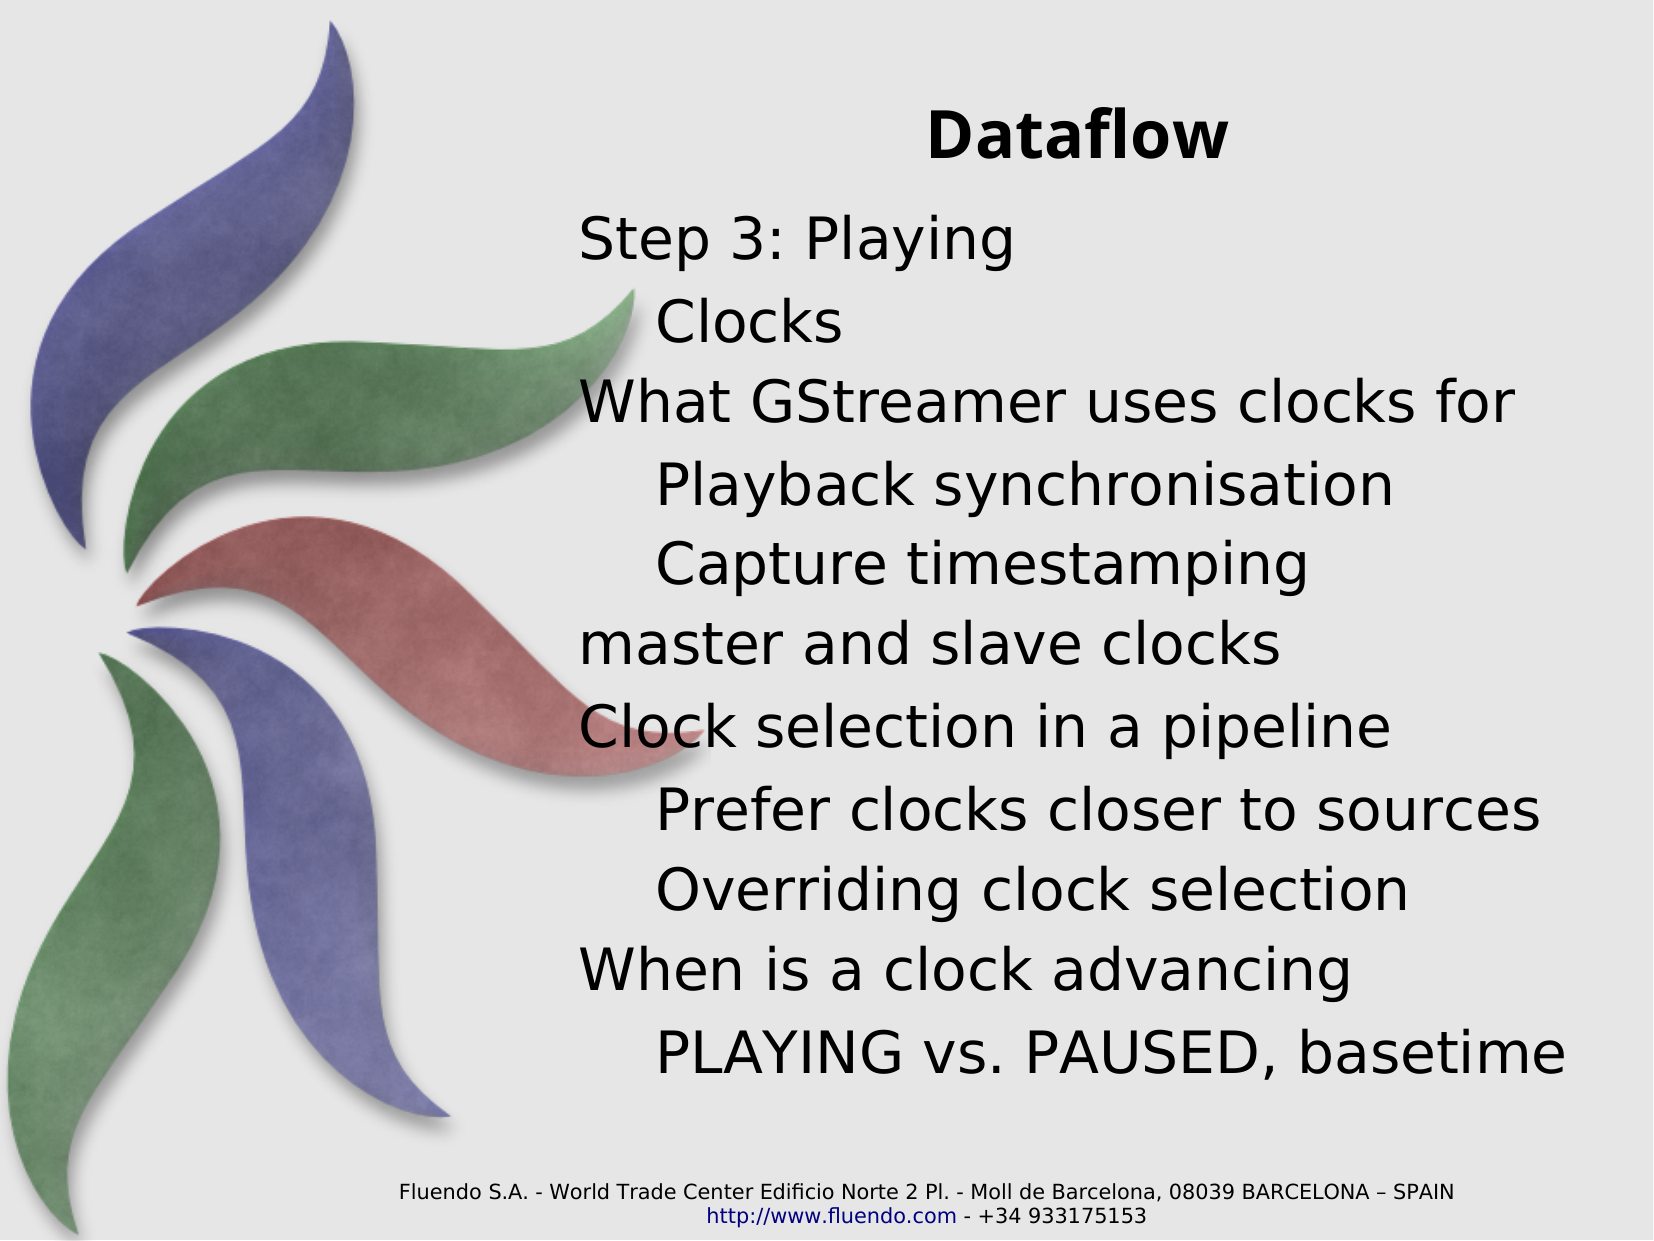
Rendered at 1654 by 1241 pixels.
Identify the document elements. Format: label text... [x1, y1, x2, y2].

picture [0, 0, 711, 1241]
title Dataflow [561, 59, 1595, 171]
list Step 3: Playing Clocks What GStreamer uses clocks for Playback synchronisation Capture timestamping master and slave clocks Clock selection in a pipeline Prefer clocks closer to sources Overriding clock selection When is a clock advancing PLAYING vs. PAUSED, basetime [561, 171, 1595, 1121]
